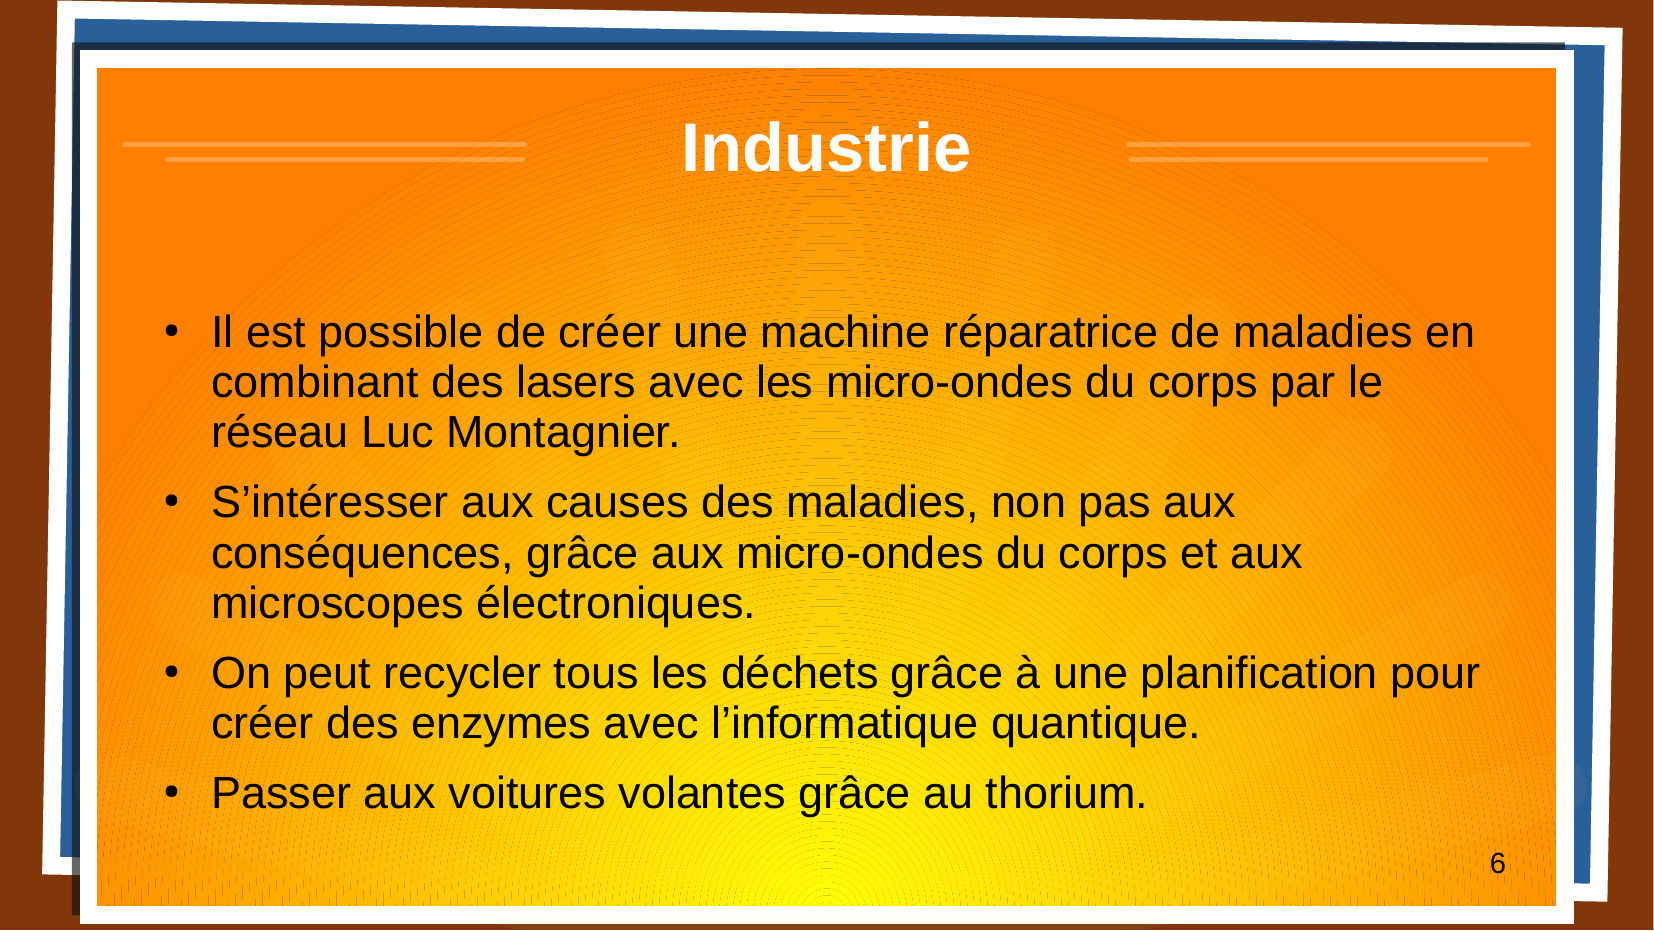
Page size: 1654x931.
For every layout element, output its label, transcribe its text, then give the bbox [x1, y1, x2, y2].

title Industrie [531, 73, 1123, 222]
list Il est possible de créer une machine réparatrice de maladies en combinant des lasers avec les micro-ondes du corps par le réseau Luc Montagnier. S’intéresser aux causes des maladies, non pas aux conséquences, grâce aux micro-ondes du corps et aux microscopes électroniques. On peut recycler tous les déchets grâce à une planification pour créer des enzymes avec l’informatique quantique. Passer aux voitures volantes grâce au thorium. [147, 236, 1506, 827]
